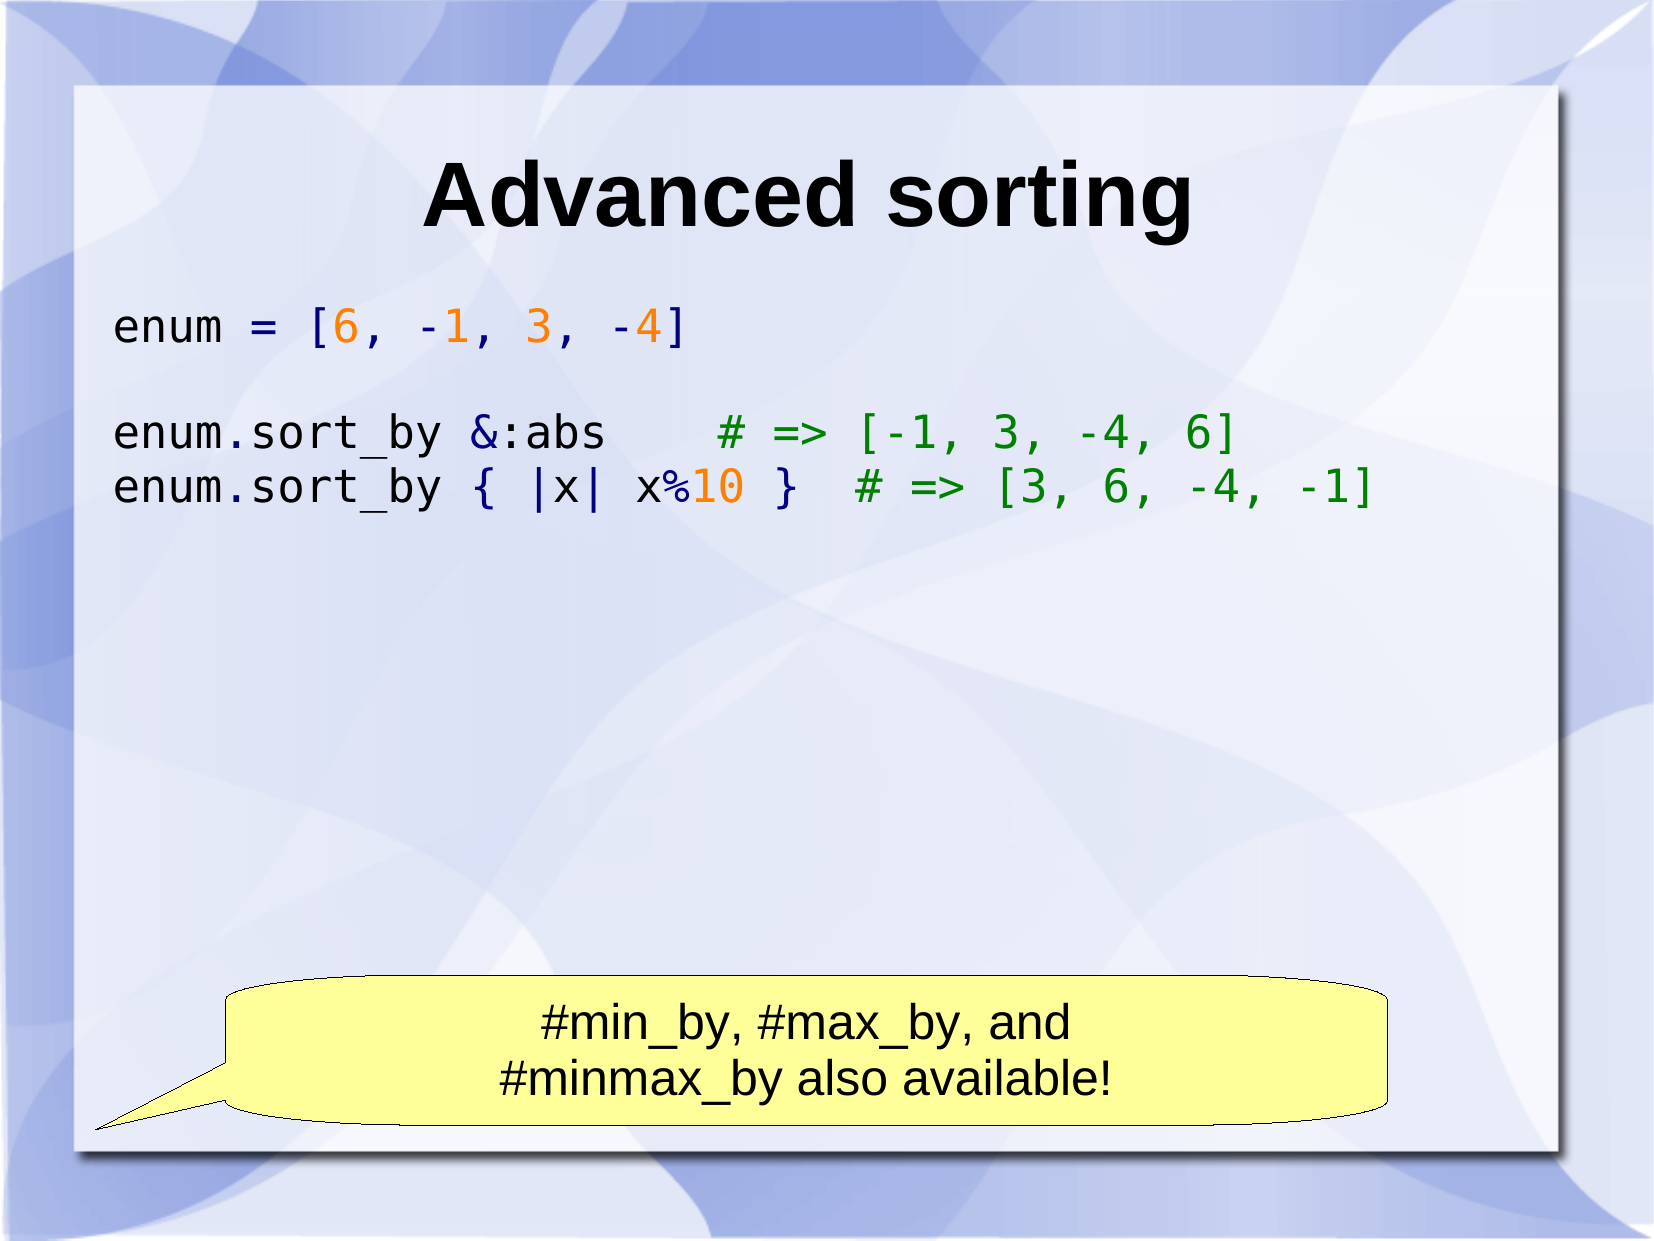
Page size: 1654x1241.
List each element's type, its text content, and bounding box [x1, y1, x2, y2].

text_box #min_by, #max_by, and #minmax_by also available! [95, 975, 1388, 1130]
title Advanced sorting [82, 90, 1536, 298]
picture [0, 0, 1654, 1241]
text_box enum = [6, -1, 3, -4] enum.sort_by &:abs # => [-1, 3, -4, 6] enum.sort_by { |x| x%10 } # => [3, 6, -4, -1] [112, 300, 1501, 788]
